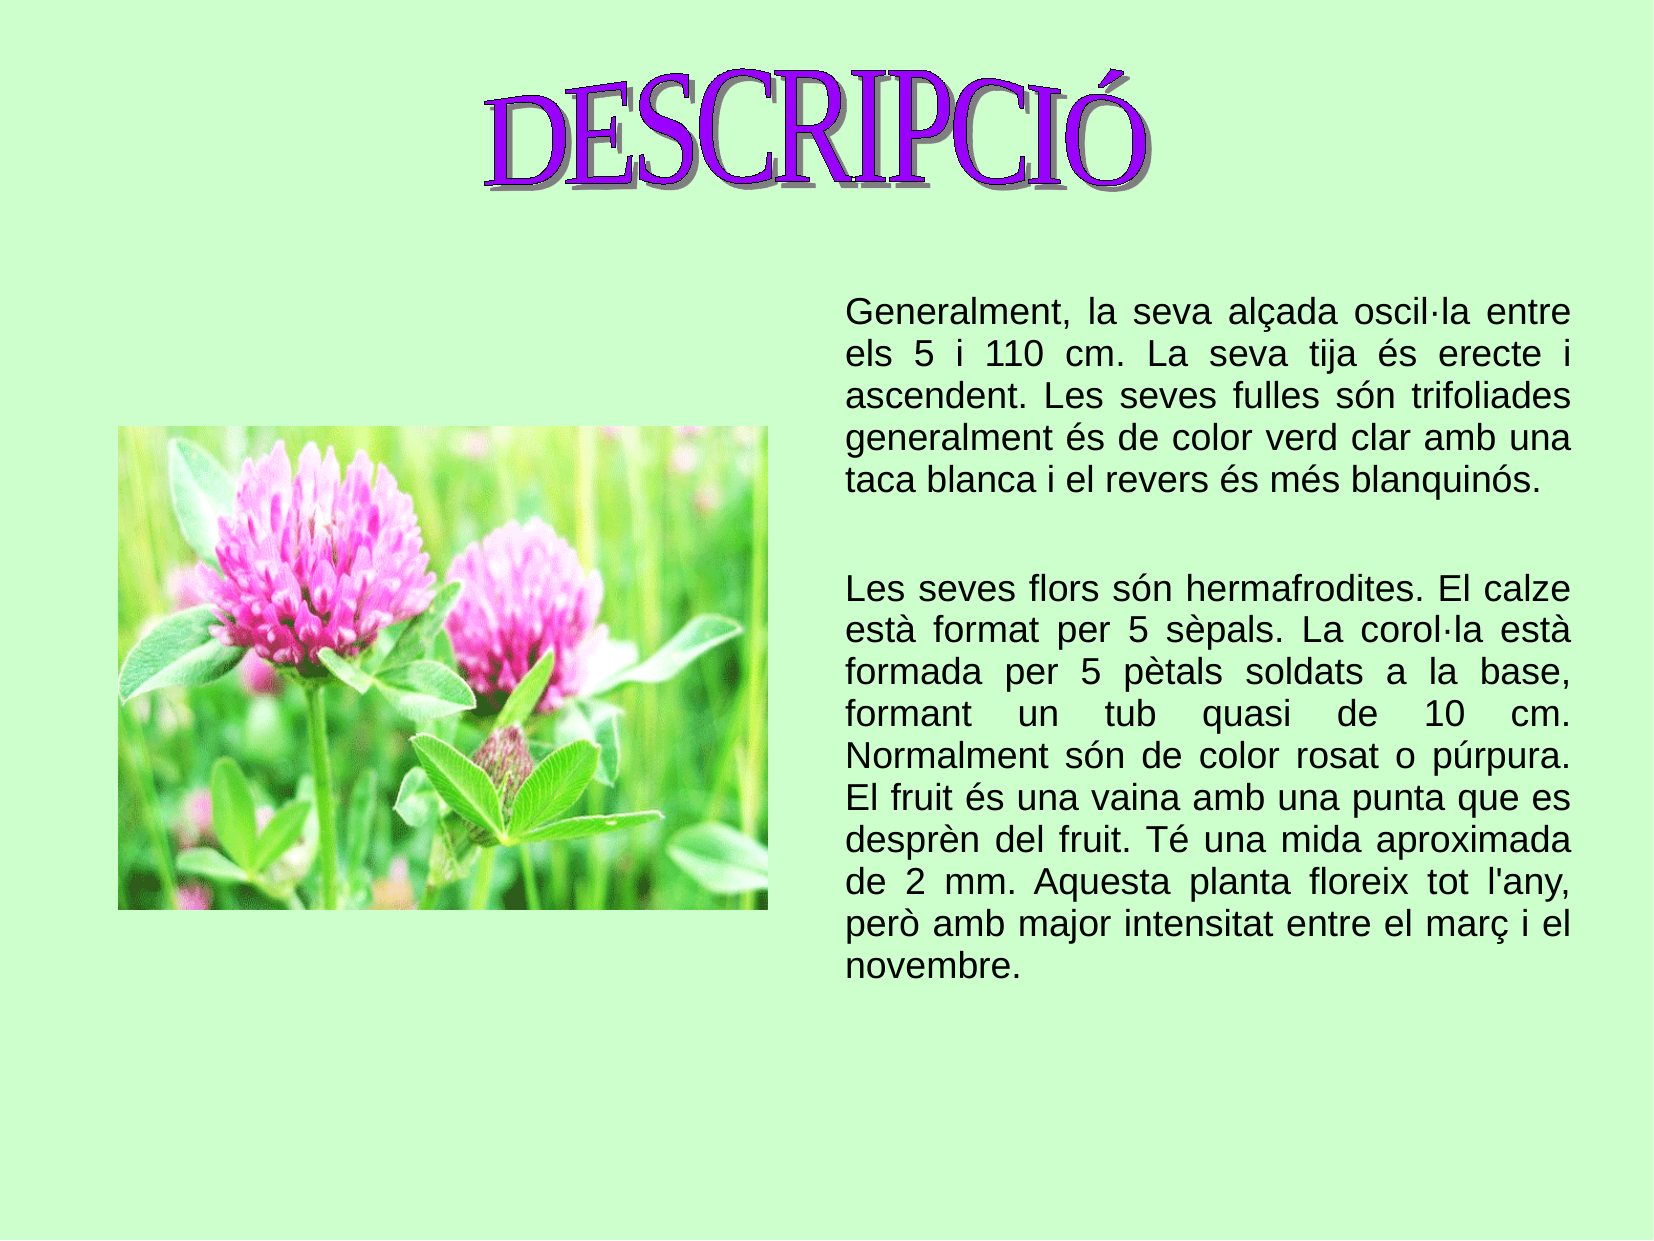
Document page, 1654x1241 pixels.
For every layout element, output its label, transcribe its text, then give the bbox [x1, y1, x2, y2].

text_box DESCRIPCIÓ [565, 81, 633, 184]
text_box DESCRIPCIÓ [888, 70, 950, 182]
list Les seves flors són hermafrodites. El calze està format per 5 sèpals. La corol·la està formada per 5 pètals soldats a la base, formant un tub quasi de 10 cm. Normalment són de color rosat o púrpura. El fruit és una vaina amb una punta que es desprèn del fruit. Té una mida aproximada de 2 mm. Aquesta planta floreix tot l'any, però amb major intensitat entre el març i el novembre. [845, 566, 1572, 1016]
text_box DESCRIPCIÓ [699, 68, 772, 184]
text_box DESCRIPCIÓ [1098, 68, 1124, 88]
picture [118, 426, 768, 910]
text_box DESCRIPCIÓ [953, 78, 1025, 185]
text_box DESCRIPCIÓ [484, 95, 566, 186]
text_box DESCRIPCIÓ [1028, 84, 1061, 184]
list Generalment, la seva alçada oscil·la entre els 5 i 110 cm. La seva tija és erecte i ascendent. Les seves fulles són trifoliades generalment és de color verd clar amb una taca blanca i el revers és més blanquinós. [845, 290, 1572, 566]
text_box DESCRIPCIÓ [639, 73, 693, 185]
text_box DESCRIPCIÓ [1065, 94, 1146, 186]
text_box DESCRIPCIÓ [774, 70, 886, 182]
